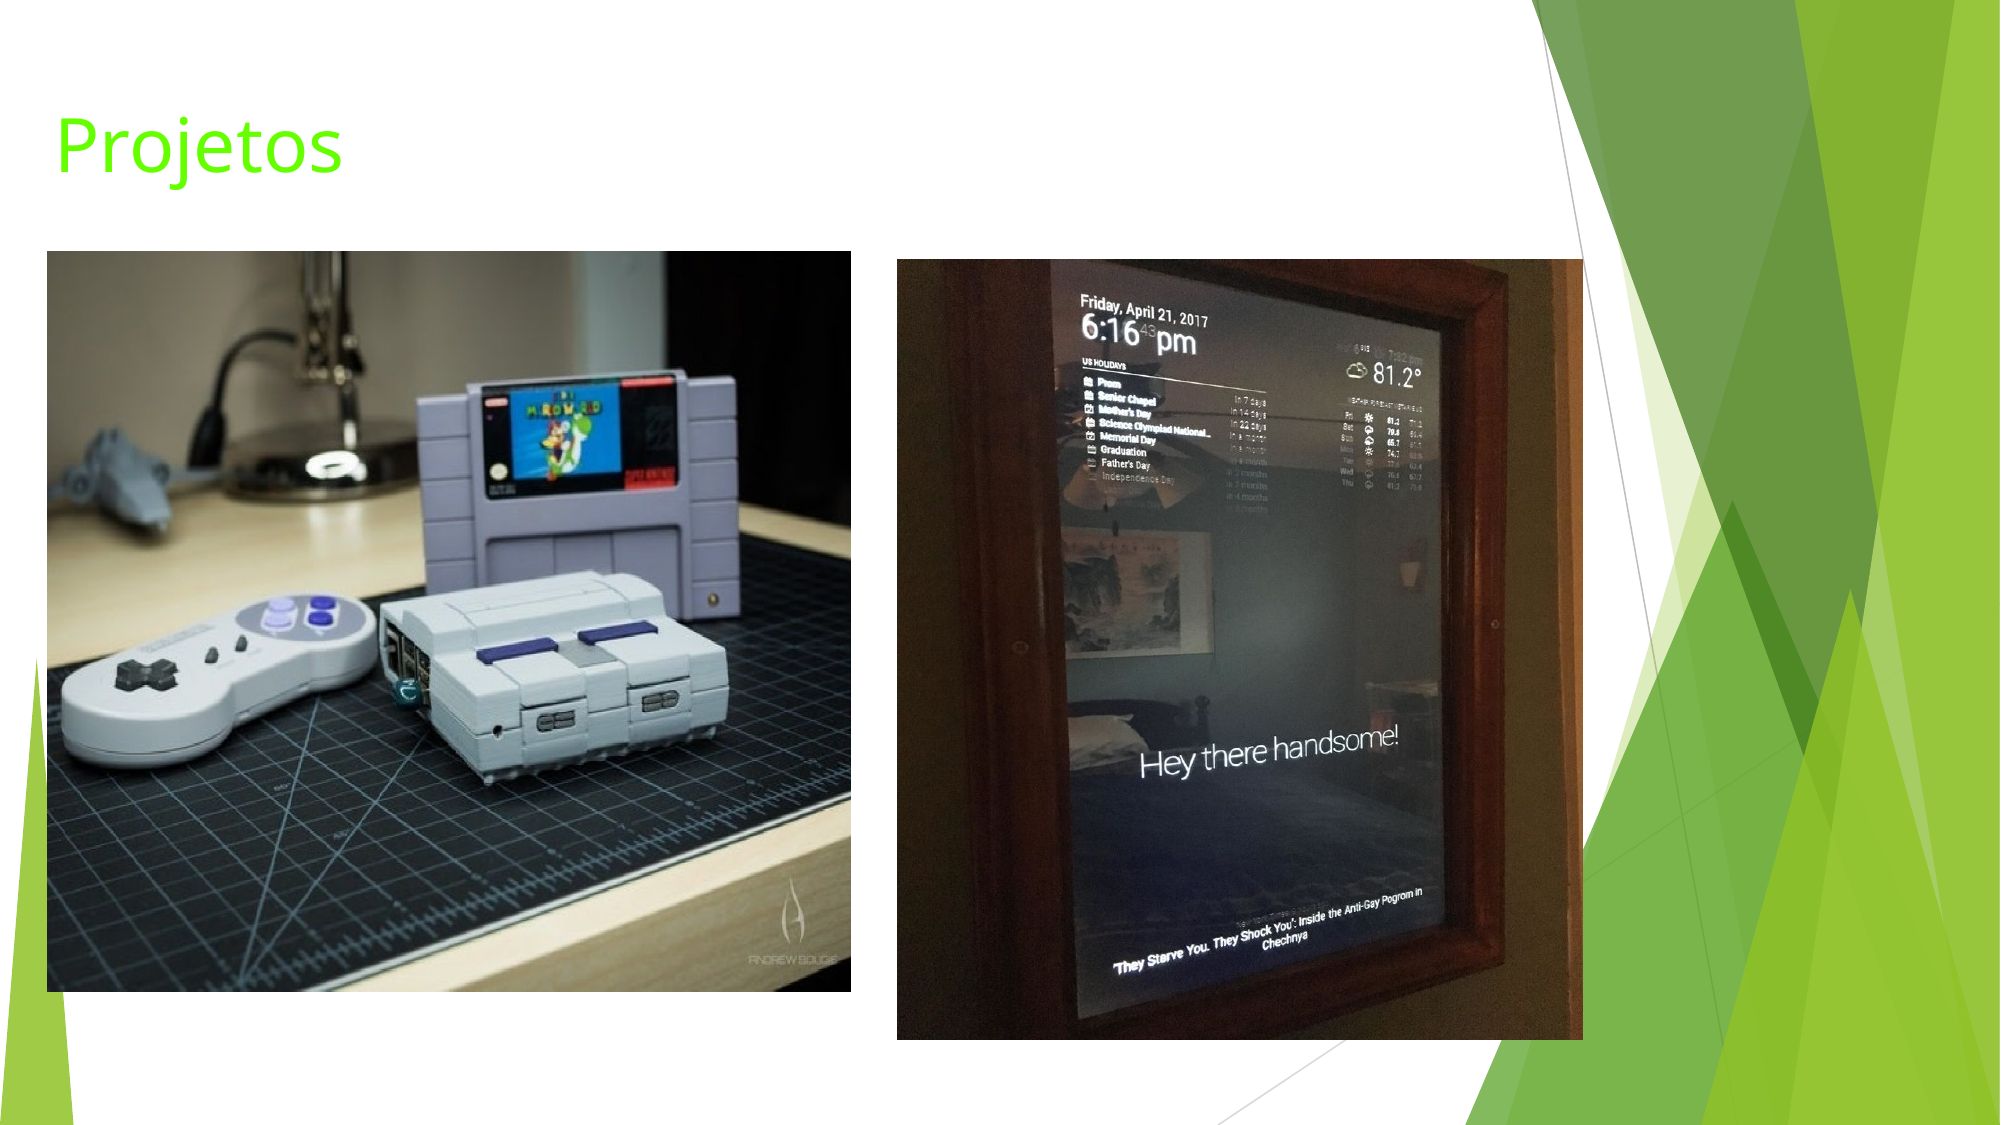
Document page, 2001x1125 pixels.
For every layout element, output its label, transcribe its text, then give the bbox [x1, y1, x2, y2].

picture [897, 259, 1583, 1040]
title Projetos [54, 35, 1465, 253]
picture [47, 251, 851, 992]
